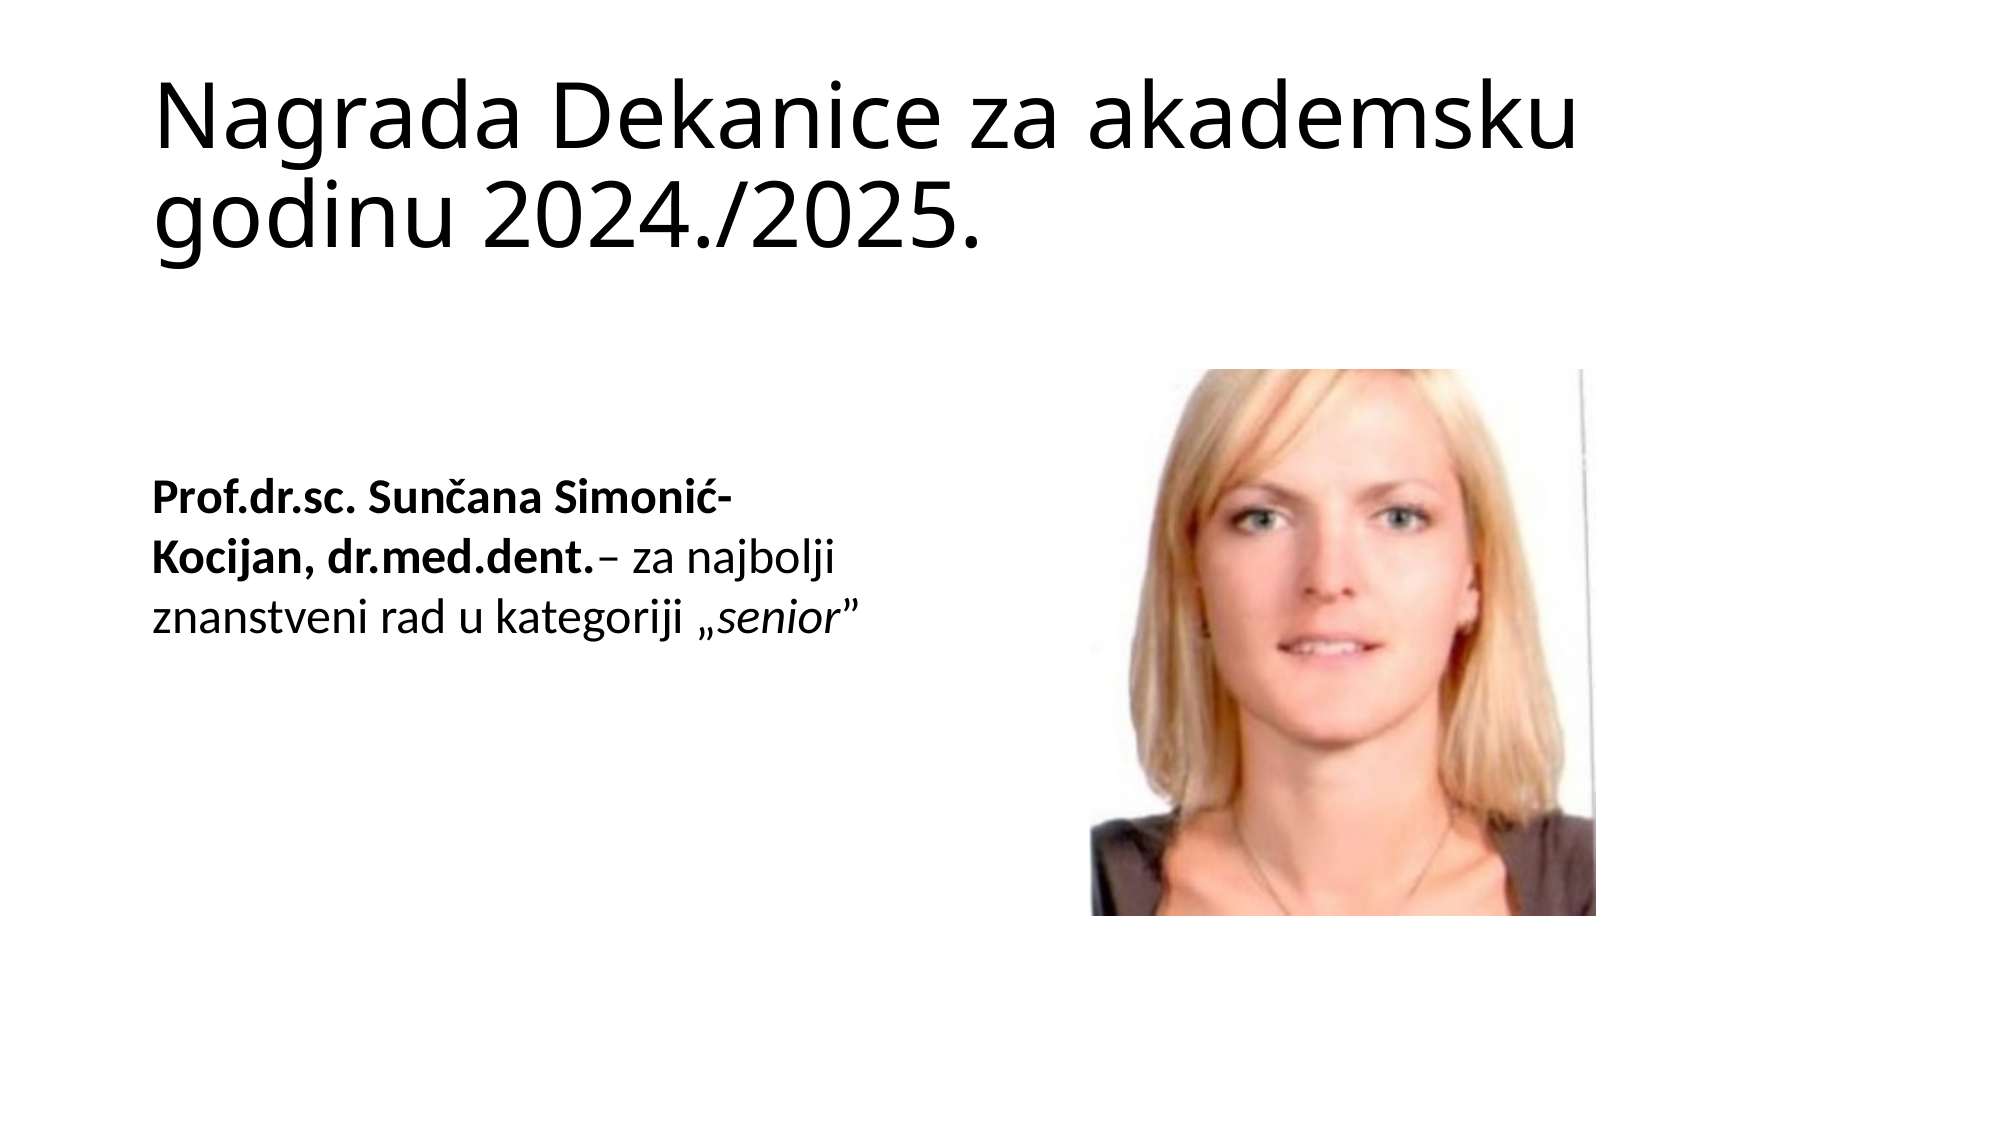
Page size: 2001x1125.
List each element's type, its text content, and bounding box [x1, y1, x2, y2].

text_box Prof.dr.sc. Sunčana Simonić-Kocijan, dr.med.dent.– za najbolji znanstveni rad u kategoriji „senior” [137, 456, 892, 654]
picture [1089, 370, 1596, 916]
title Nagrada Dekanice za akademsku godinu 2024./2025. [137, 59, 1863, 278]
